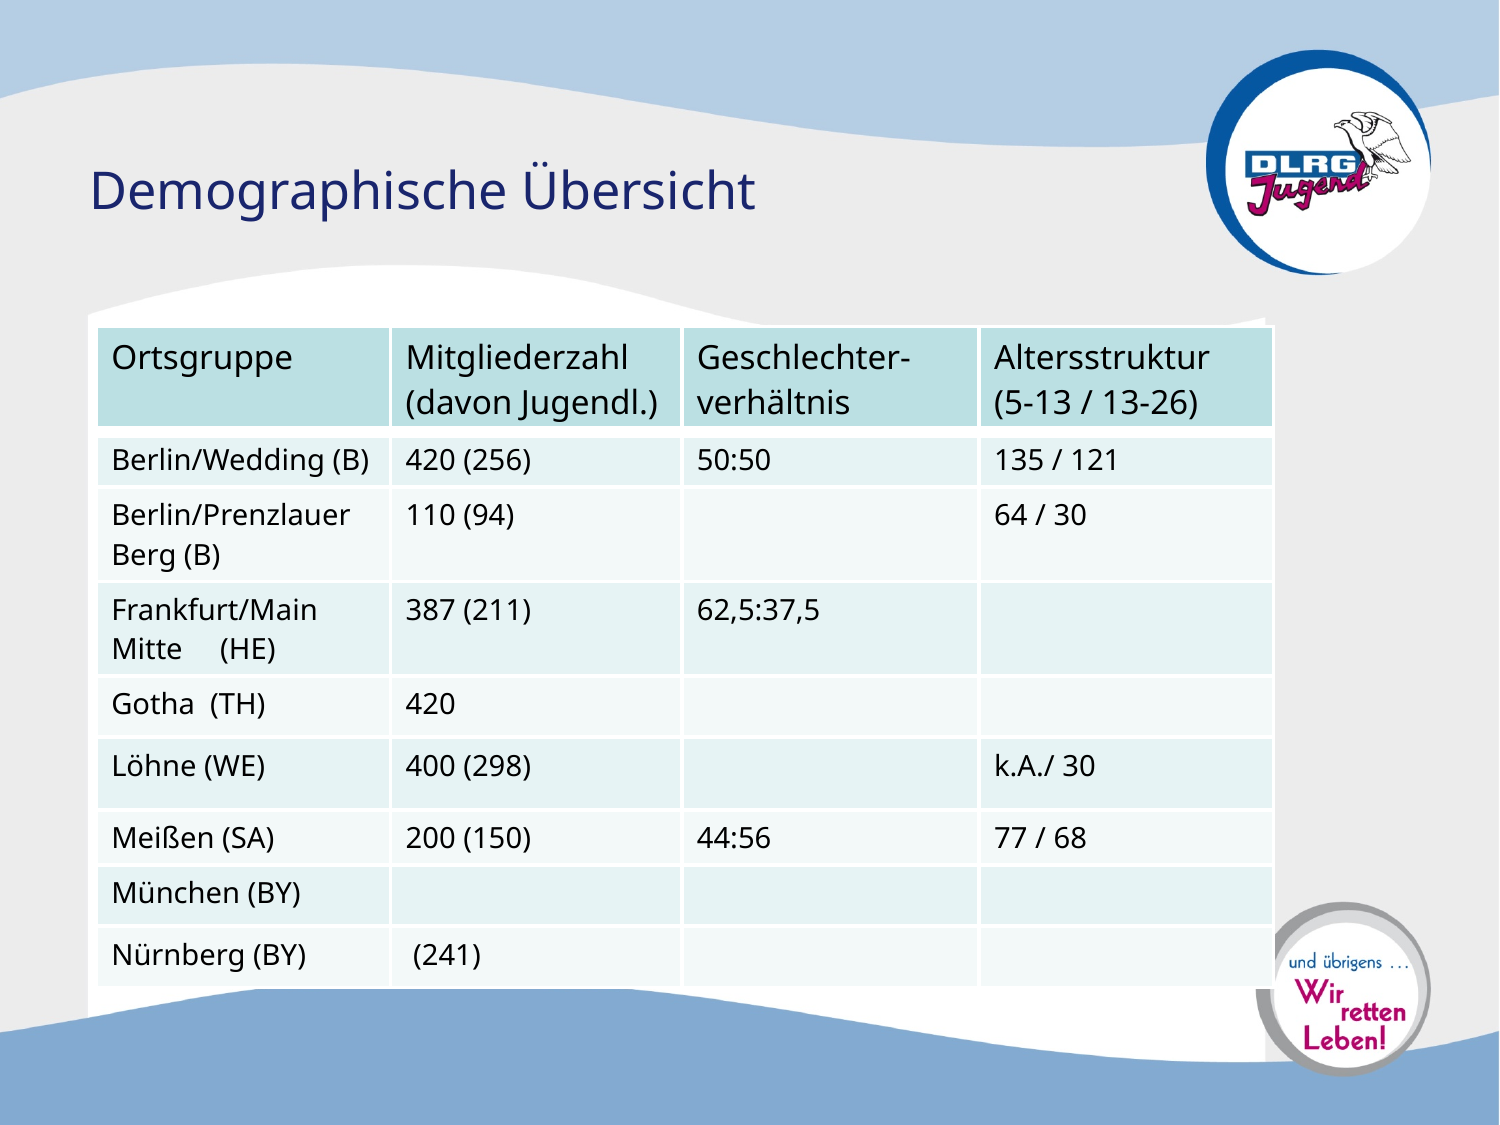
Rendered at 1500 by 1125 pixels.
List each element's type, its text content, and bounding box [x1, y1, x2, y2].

table_cell Nürnberg (BY) [98, 928, 389, 986]
table_cell Berlin/Prenzlauer Berg (B) [98, 489, 389, 580]
table_cell 420 (256) [392, 438, 680, 485]
table_header Mitgliederzahl (davon Jugendl.) [392, 328, 680, 426]
table_cell 50:50 [684, 438, 977, 485]
table_cell 77 / 68 [981, 812, 1272, 863]
table_cell [684, 867, 977, 924]
picture [0, 0, 1500, 1125]
table_cell 420 [392, 678, 680, 735]
table_header Altersstruktur (5-13 / 13-26) [981, 328, 1272, 426]
table_cell 62,5:37,5 [684, 583, 977, 674]
table_cell [684, 928, 977, 986]
table_cell (241) [392, 928, 680, 986]
table_cell [392, 867, 680, 924]
table_cell Frankfurt/Main Mitte (HE) [98, 583, 389, 674]
table_header Ortsgruppe [98, 328, 389, 426]
table_cell 387 (211) [392, 583, 680, 674]
table_cell [981, 678, 1272, 735]
table_cell Löhne (WE) [98, 739, 389, 808]
table_cell München (BY) [98, 867, 389, 924]
table_cell 200 (150) [392, 812, 680, 863]
table_cell 110 (94) [392, 489, 680, 580]
table_cell Gotha (TH) [98, 678, 389, 735]
table_cell [684, 678, 977, 735]
table_header Geschlechter- verhältnis [684, 328, 977, 426]
table_cell [981, 867, 1272, 924]
table_cell Meißen (SA) [98, 812, 389, 863]
table_cell 44:56 [684, 812, 977, 863]
table_cell [684, 489, 977, 580]
table_cell 135 / 121 [981, 438, 1272, 485]
title Demographische Übersicht [75, 149, 1138, 263]
table_cell [981, 928, 1272, 986]
table_cell Berlin/Wedding (B) [98, 438, 389, 485]
table_cell [981, 583, 1272, 674]
table_cell [684, 739, 977, 808]
table_cell 64 / 30 [981, 489, 1272, 580]
table_cell k.A./ 30 [981, 739, 1272, 808]
table_cell 400 (298) [392, 739, 680, 808]
